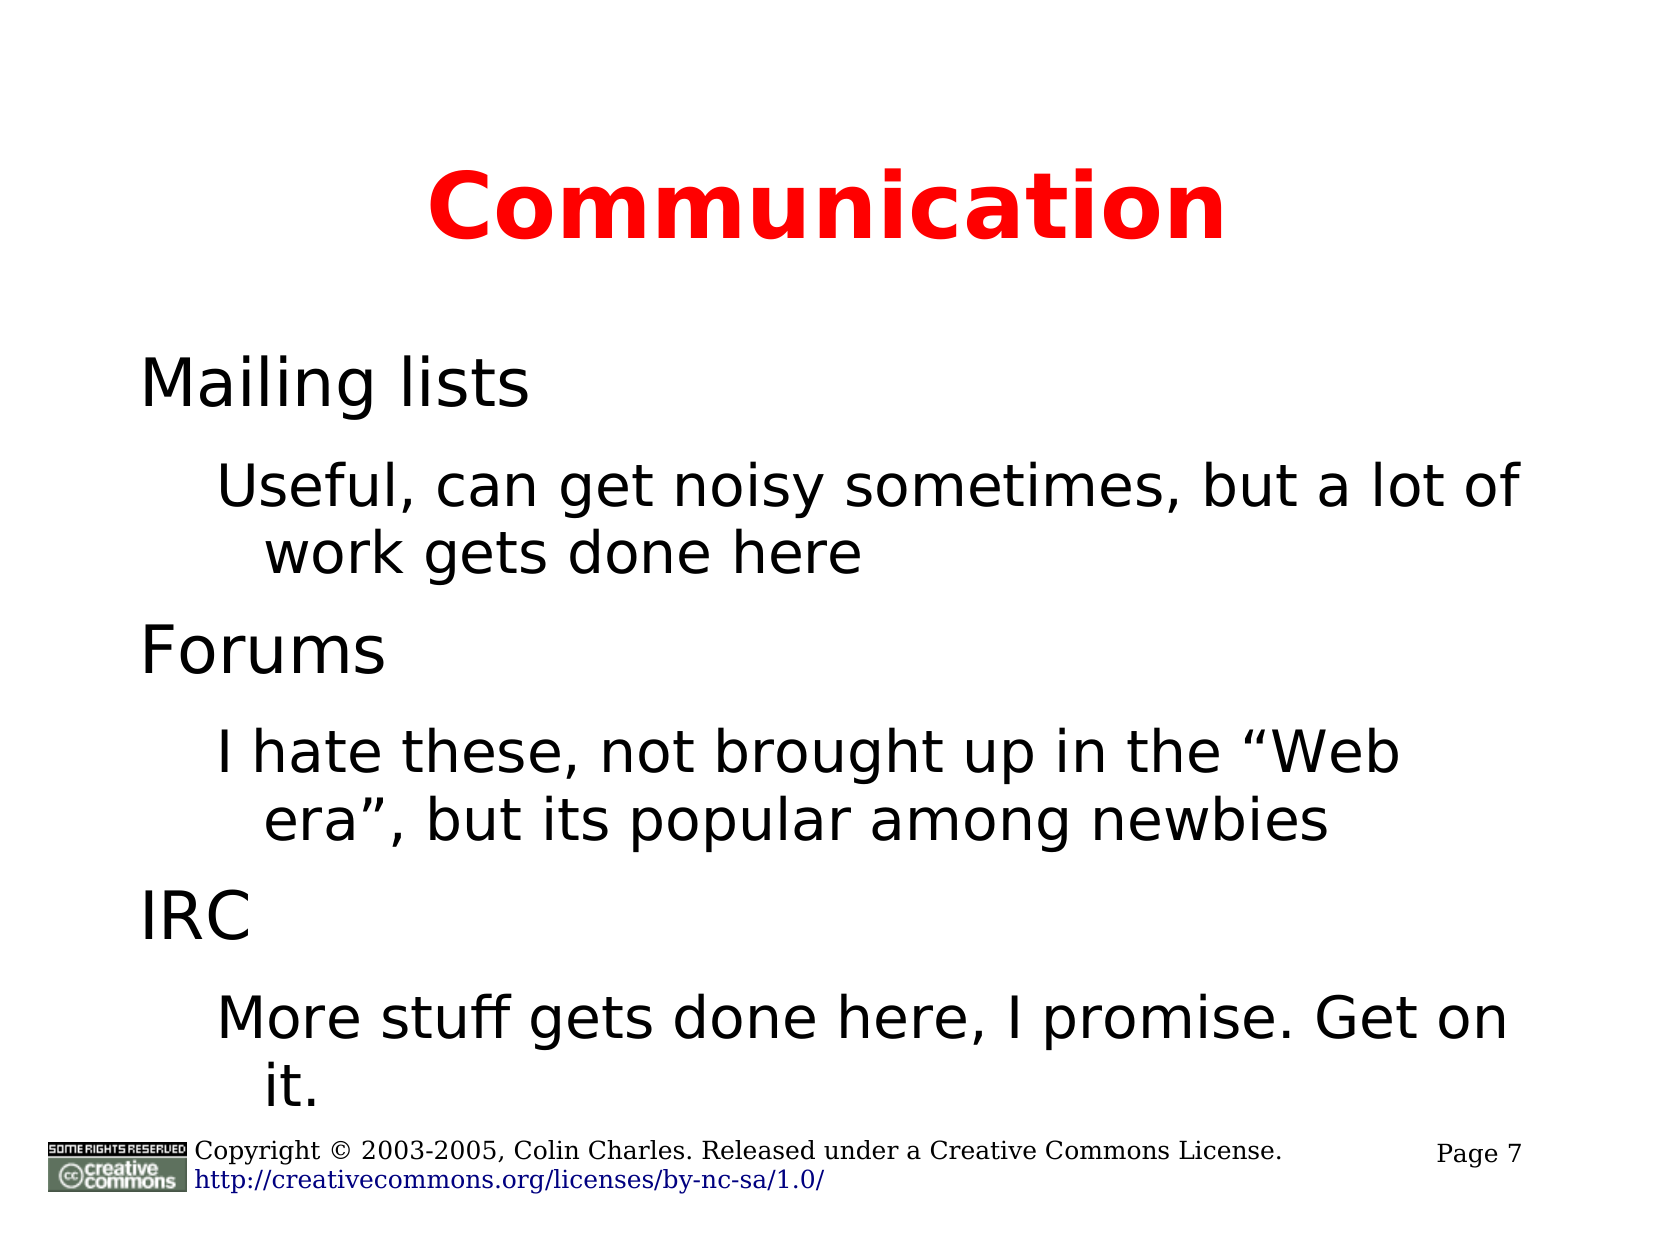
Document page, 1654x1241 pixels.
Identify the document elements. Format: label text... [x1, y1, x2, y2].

title Communication [121, 102, 1534, 311]
list Mailing lists Useful, can get noisy sometimes, but a lot of work gets done here Forums I hate these, not brought up in the “Web era”, but its popular among newbies IRC More stuff gets done here, I promise. Get on it. [121, 344, 1534, 1127]
picture [48, 1142, 187, 1192]
